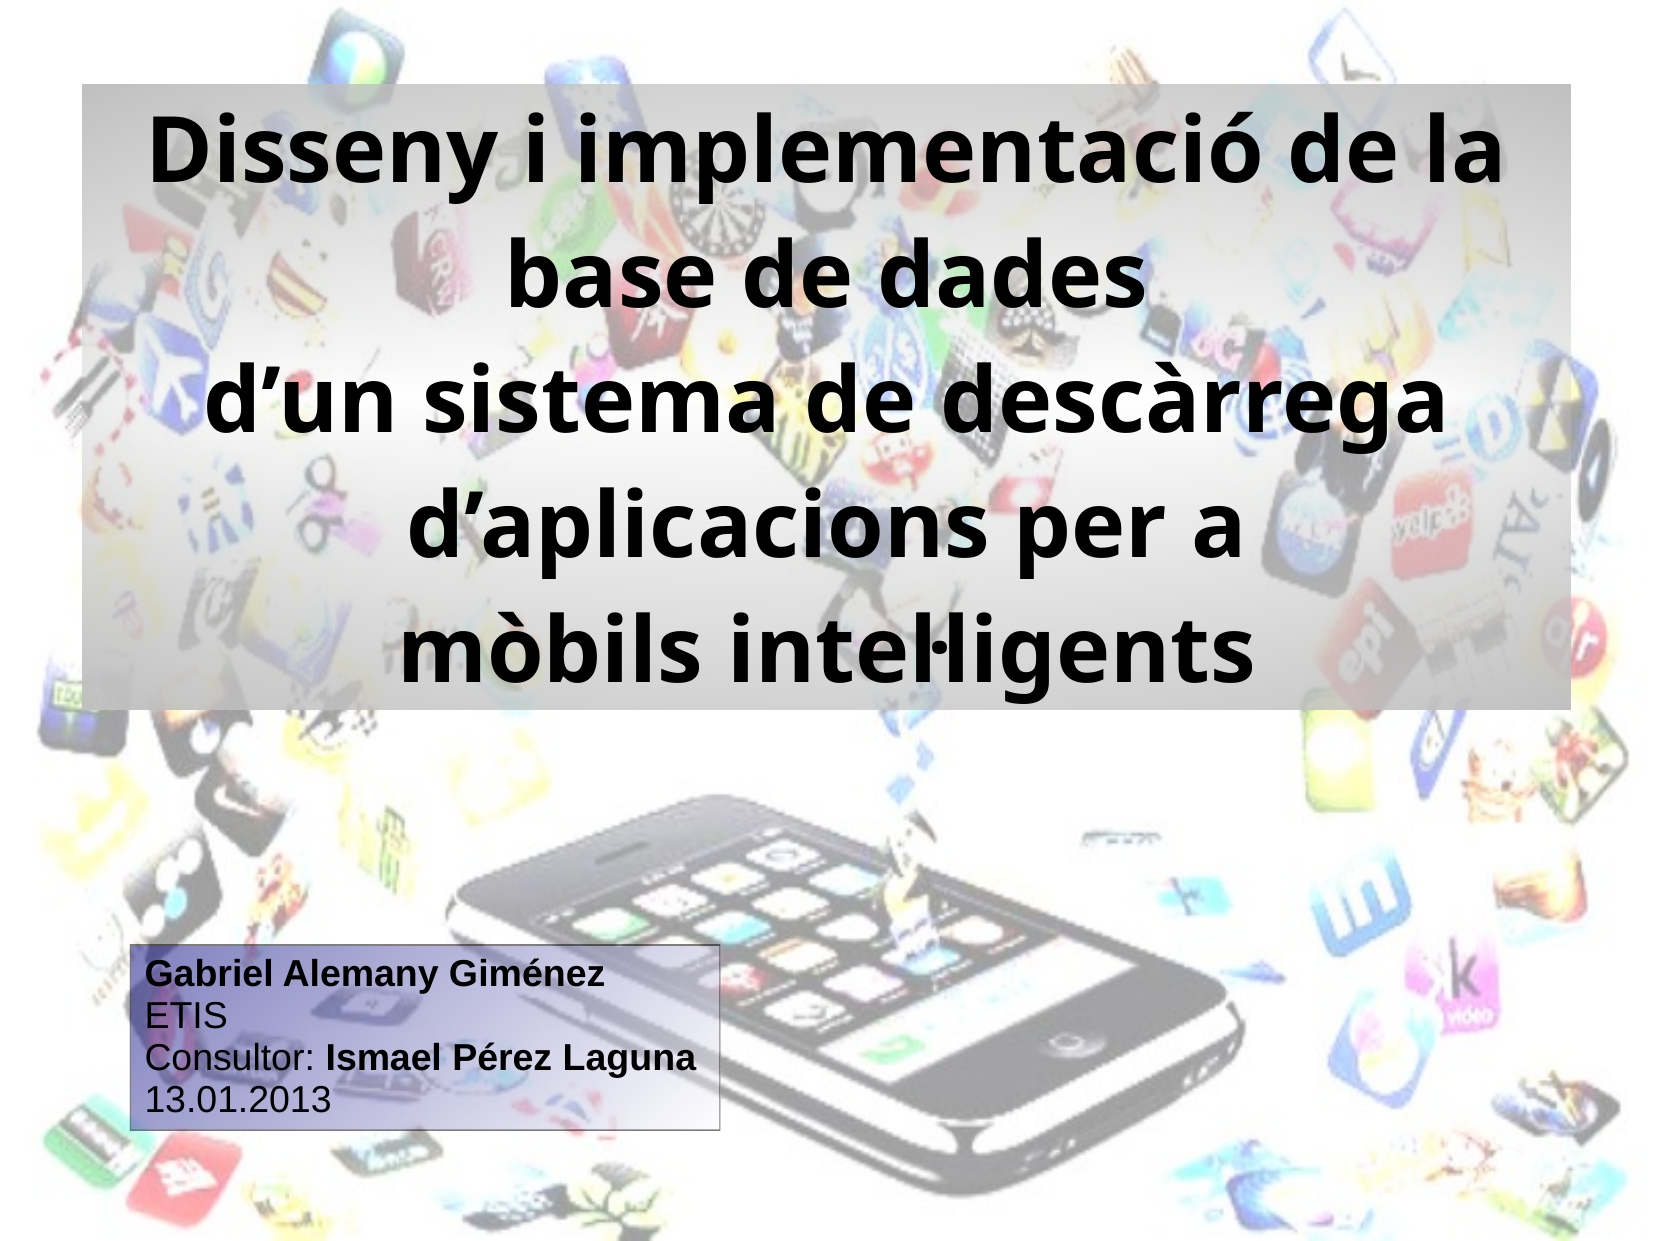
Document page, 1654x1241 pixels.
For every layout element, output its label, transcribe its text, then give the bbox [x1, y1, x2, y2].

text_box Gabriel Alemany Giménez ETIS Consultor: Ismael Pérez Laguna 13.01.2013 [129, 944, 721, 1131]
title Disseny i implementació de la base de dades d’un sistema de descàrrega d’aplicacions per a mòbils intel·ligents [82, 118, 1571, 676]
picture [0, 0, 1654, 1241]
